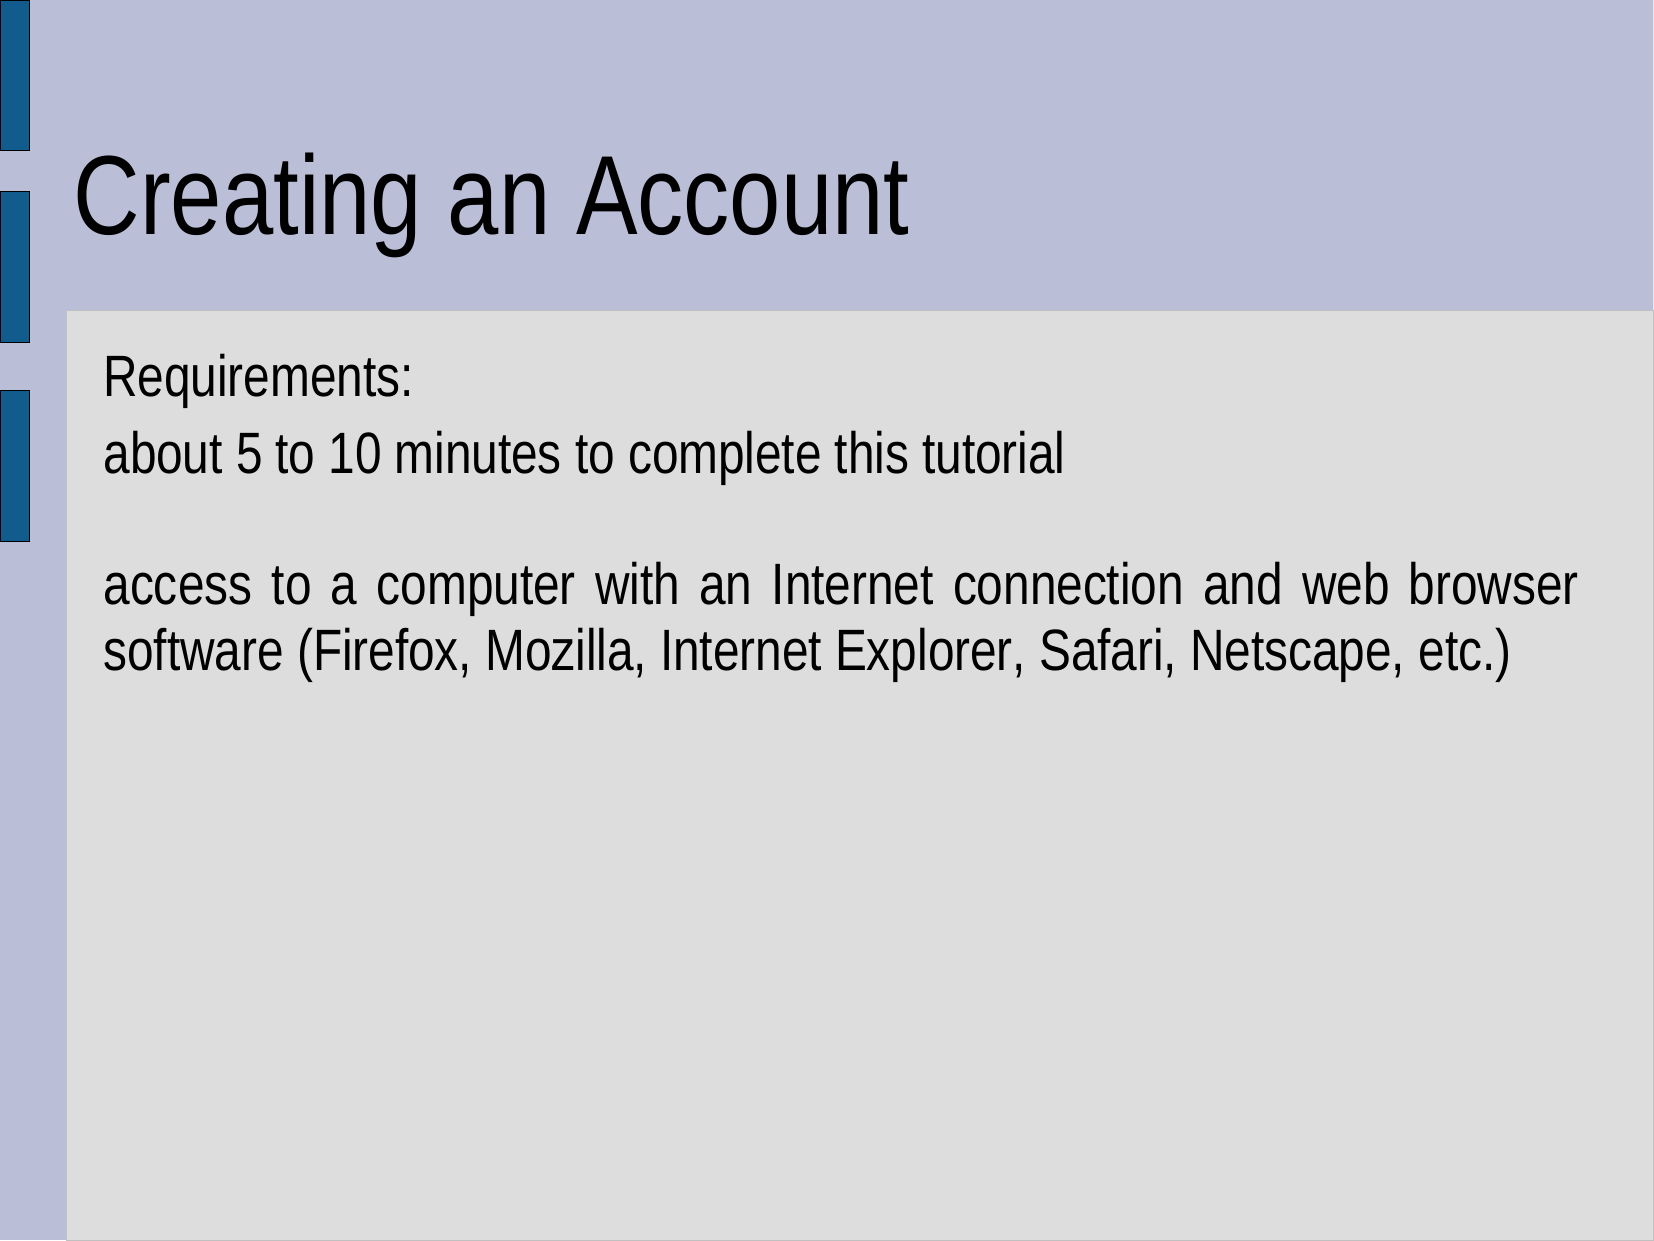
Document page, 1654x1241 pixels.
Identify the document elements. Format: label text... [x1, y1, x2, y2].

text_box Creating an Account [59, 122, 945, 265]
text_box Requirements: about 5 to 10 minutes to complete this tutorial access to a computer with an Internet connection and web browser software (Firefox, Mozilla, Internet Explorer, Safari, Netscape, etc.) [88, 334, 1595, 689]
